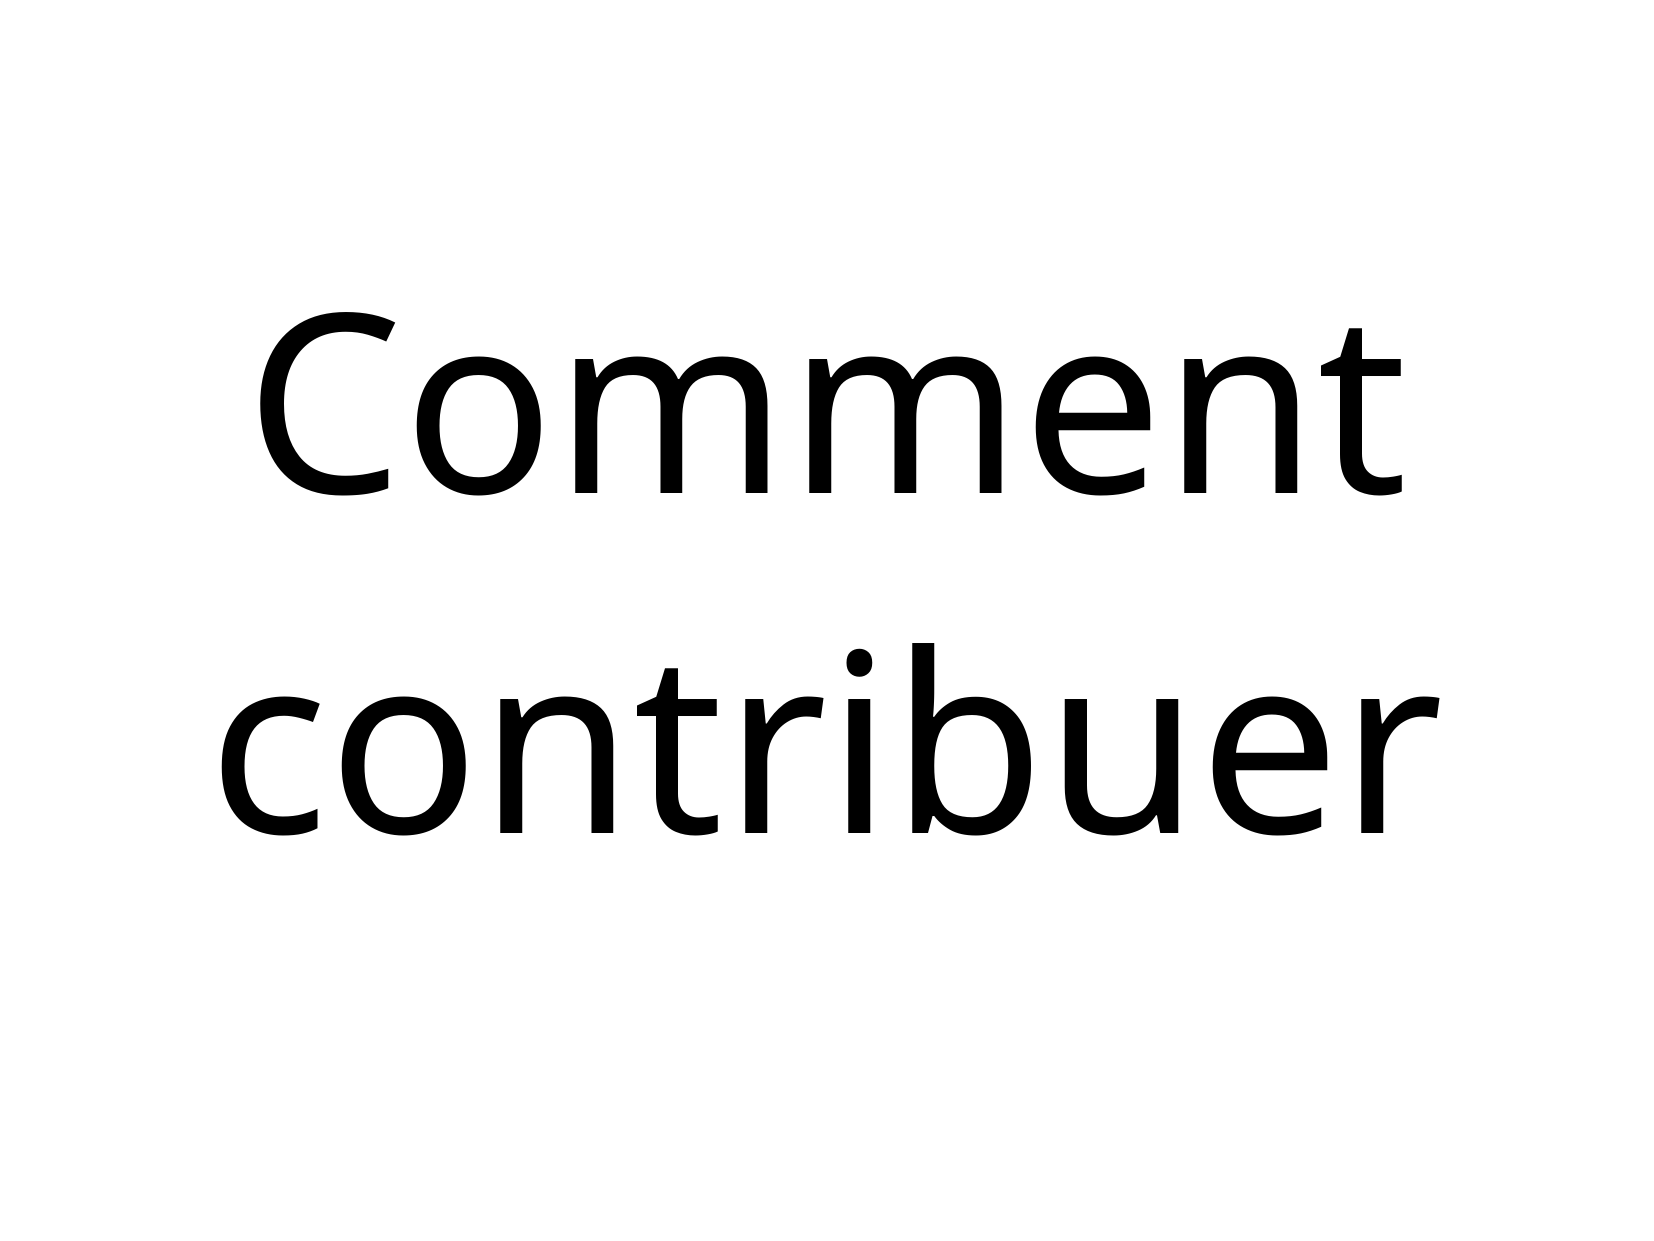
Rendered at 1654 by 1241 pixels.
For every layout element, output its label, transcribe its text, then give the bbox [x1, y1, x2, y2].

title Comment contribuer [82, 402, 1571, 731]
